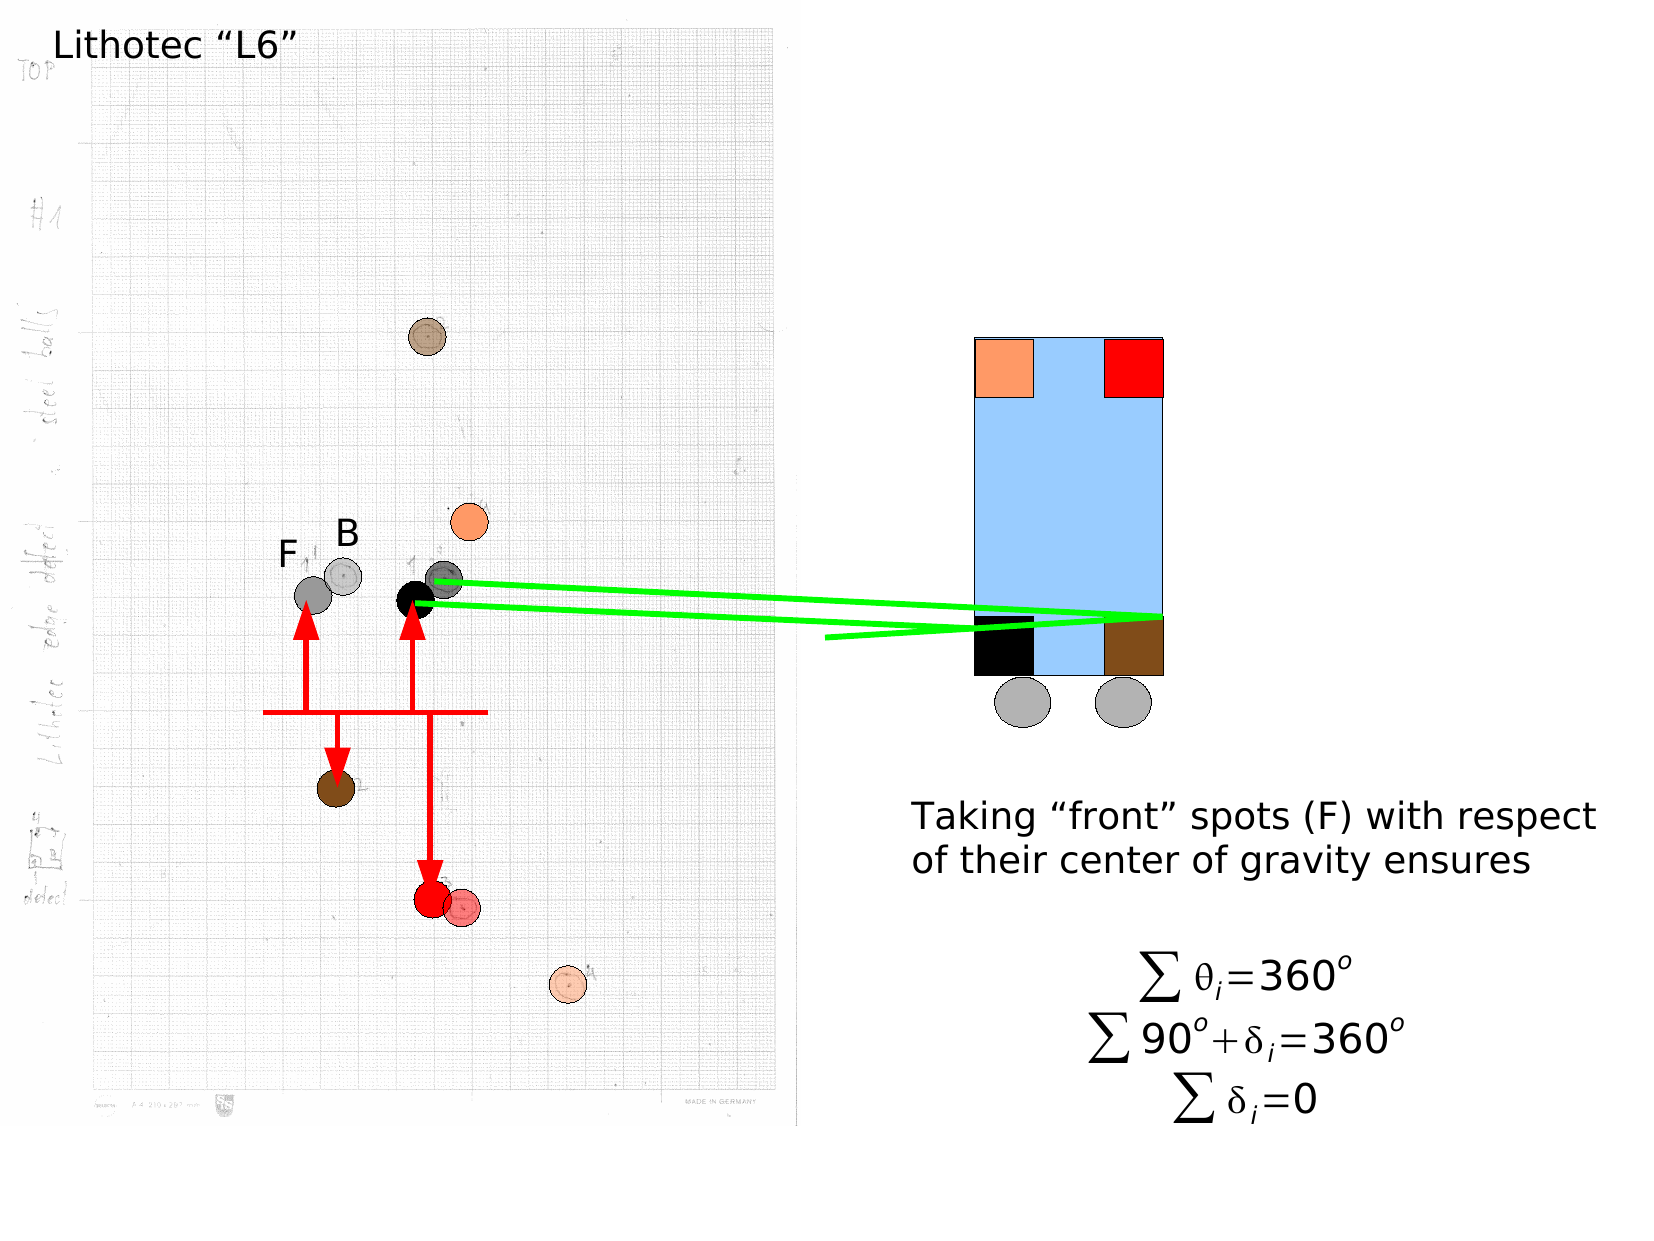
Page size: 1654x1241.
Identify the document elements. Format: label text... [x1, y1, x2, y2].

text_box B [320, 504, 376, 563]
text_box Taking “front” spots (F) with respect of their center of gravity ensures [896, 787, 1600, 933]
text_box [974, 337, 1164, 613]
text_box [413, 881, 481, 927]
text_box [396, 561, 463, 617]
text_box F [262, 525, 314, 584]
picture [435, 586, 801, 617]
text_box [317, 770, 355, 808]
text_box [294, 563, 362, 615]
text_box [416, 607, 433, 619]
text_box Lithotec “L6” [37, 16, 311, 76]
text_box [994, 677, 1051, 728]
picture [0, 0, 801, 1126]
text_box [974, 611, 1094, 625]
text_box [450, 503, 489, 541]
chart [1078, 946, 1411, 1130]
text_box [549, 965, 587, 1004]
text_box [1095, 677, 1152, 728]
text_box [408, 317, 447, 356]
text_box [974, 616, 1164, 676]
